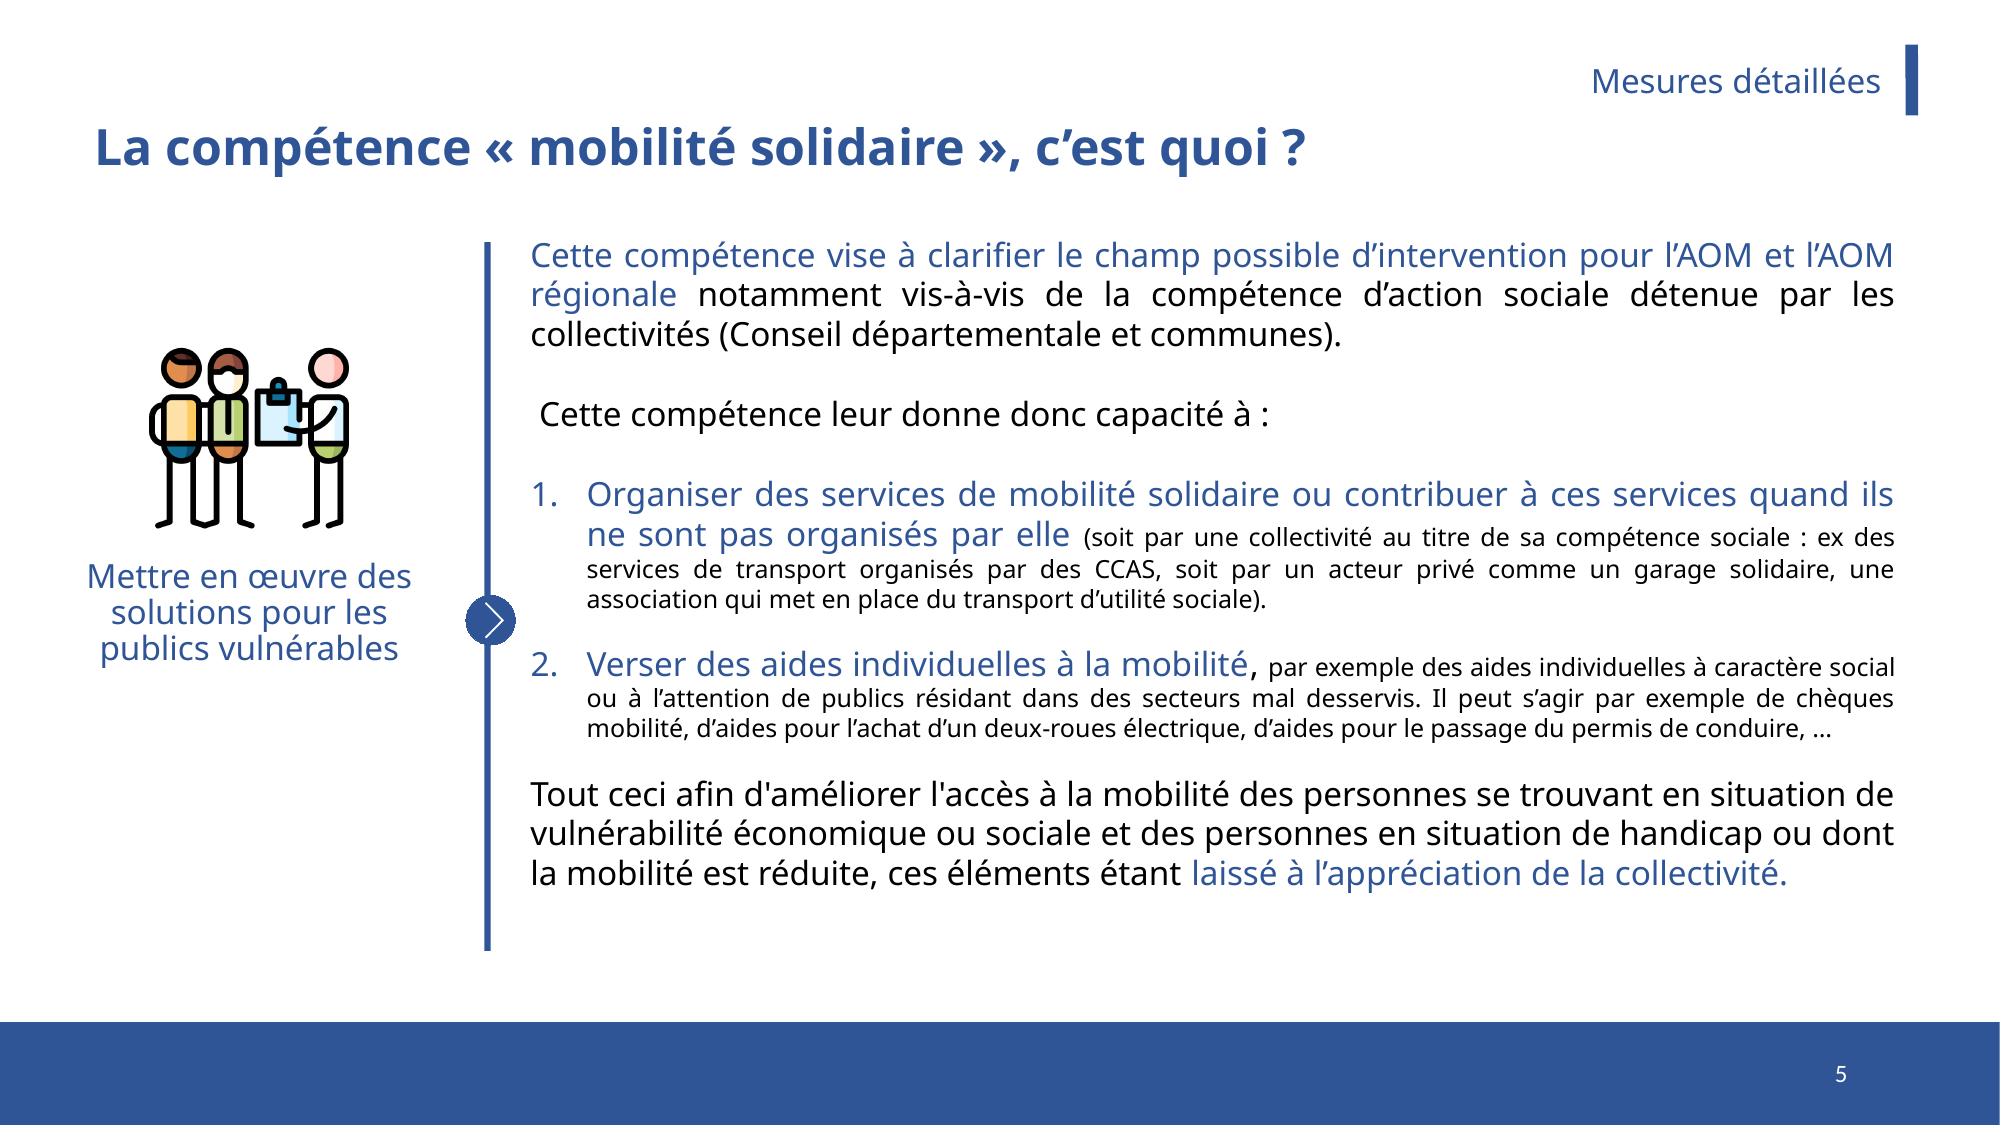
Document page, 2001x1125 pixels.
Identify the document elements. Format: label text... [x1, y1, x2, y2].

picture [149, 339, 349, 537]
text_box [0, 1022, 2000, 1125]
text_box Mettre en œuvre des solutions pour les publics vulnérables [53, 559, 447, 696]
text_box Mesures détaillées [1513, 52, 1897, 112]
text_box La compétence « mobilité solidaire », c’est quoi ? [94, 115, 1520, 169]
text_box [465, 595, 516, 646]
text_box <numéro> [1412, 1042, 1863, 1103]
text_box Cette compétence vise à clarifier le champ possible d’intervention pour l’AOM et l’AOM régionale notamment vis-à-vis de la compétence d’action sociale détenue par les collectivités (Conseil départementale et communes). Cette compétence leur donne donc capacité à : Organiser des services de mobilité solidaire ou contribuer à ces services quand ils ne sont pas organisés par elle (soit par une collectivité au titre de sa compétence sociale : ex des services de transport organisés par des CCAS, soit par un acteur privé comme un garage solidaire, une association qui met en place du transport d’utilité sociale). Verser des aides individuelles à la mobilité, par exemple des aides individuelles à caractère social ou à l’attention de publics résidant dans des secteurs mal desservis. Il peut s’agir par exemple de chèques mobilité, d’aides pour l’achat d’un deux-roues électrique, d’aides pour le passage du permis de conduire, … Tout ceci afin d'améliorer l'accès à la mobilité des personnes se trouvant en situation de vulnérabilité économique ou sociale et des personnes en situation de handicap ou dont la mobilité est réduite, ces éléments étant laissé à l’appréciation de la collectivité. [515, 226, 1912, 900]
